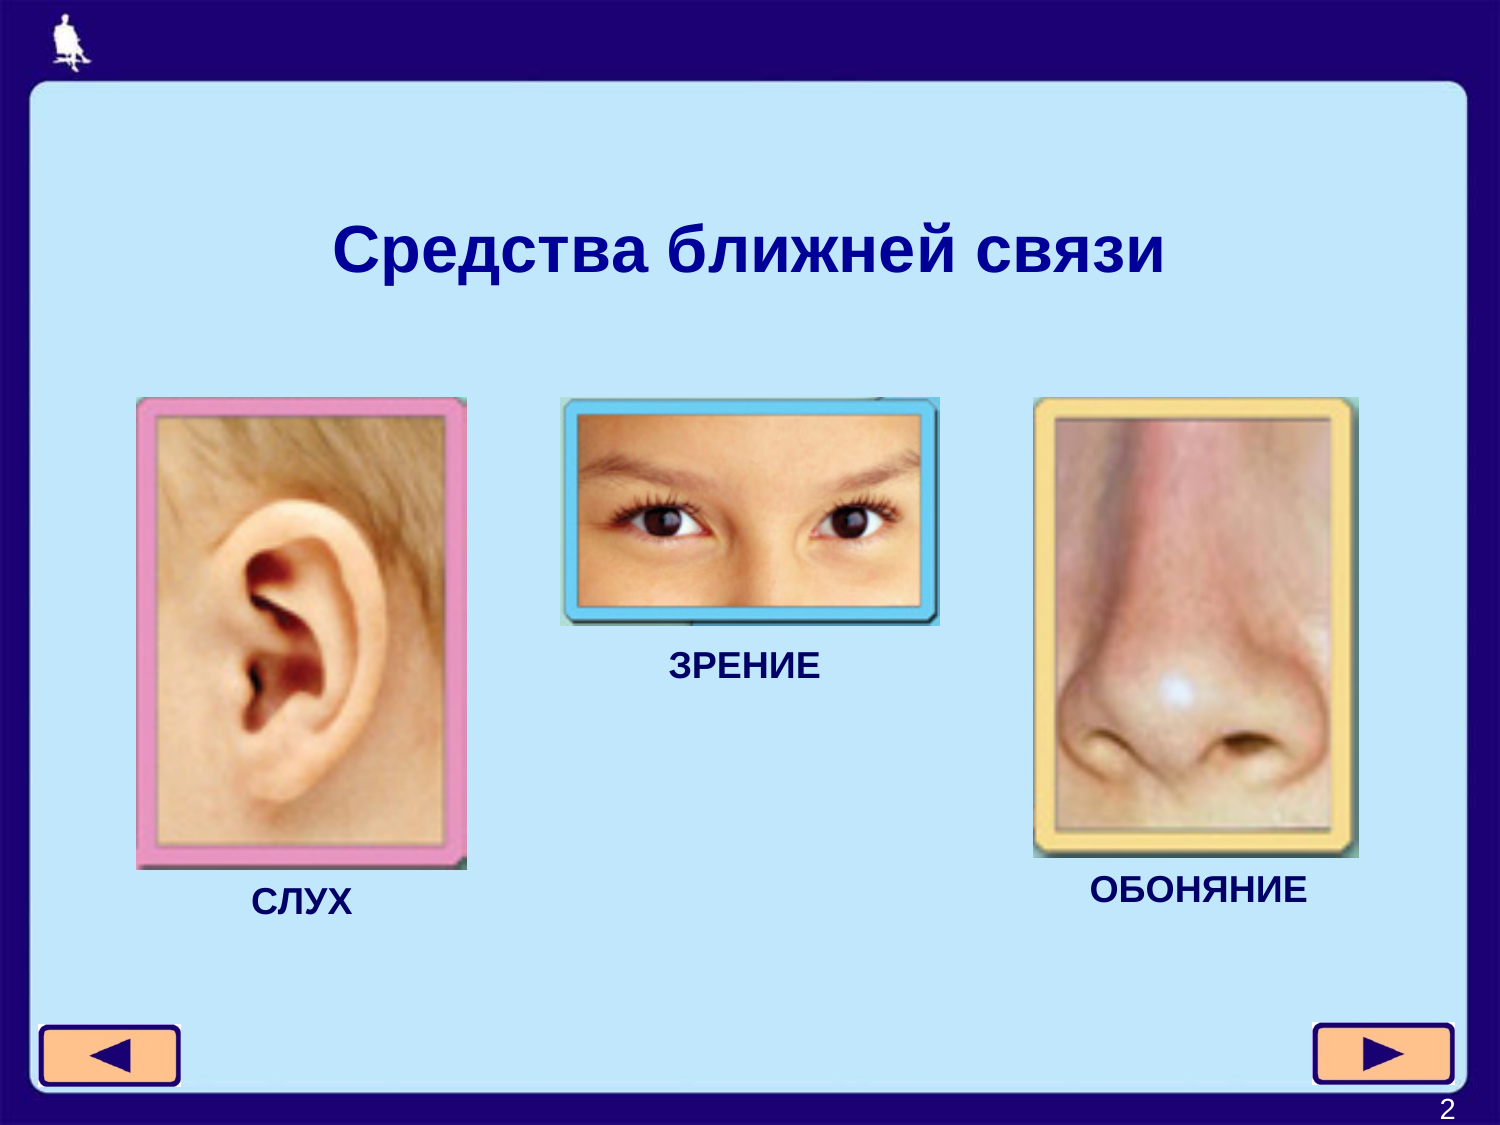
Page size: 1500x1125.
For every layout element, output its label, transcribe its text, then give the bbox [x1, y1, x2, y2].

text_box <номер> [1120, 1082, 1471, 1125]
text_box ЗРЕНИЕ [620, 633, 880, 694]
text_box СЛУХ [159, 870, 455, 930]
text_box ОБОНЯНИЕ [1045, 858, 1353, 919]
picture [0, 0, 1500, 1125]
title Средства ближней связи [31, 162, 1469, 329]
